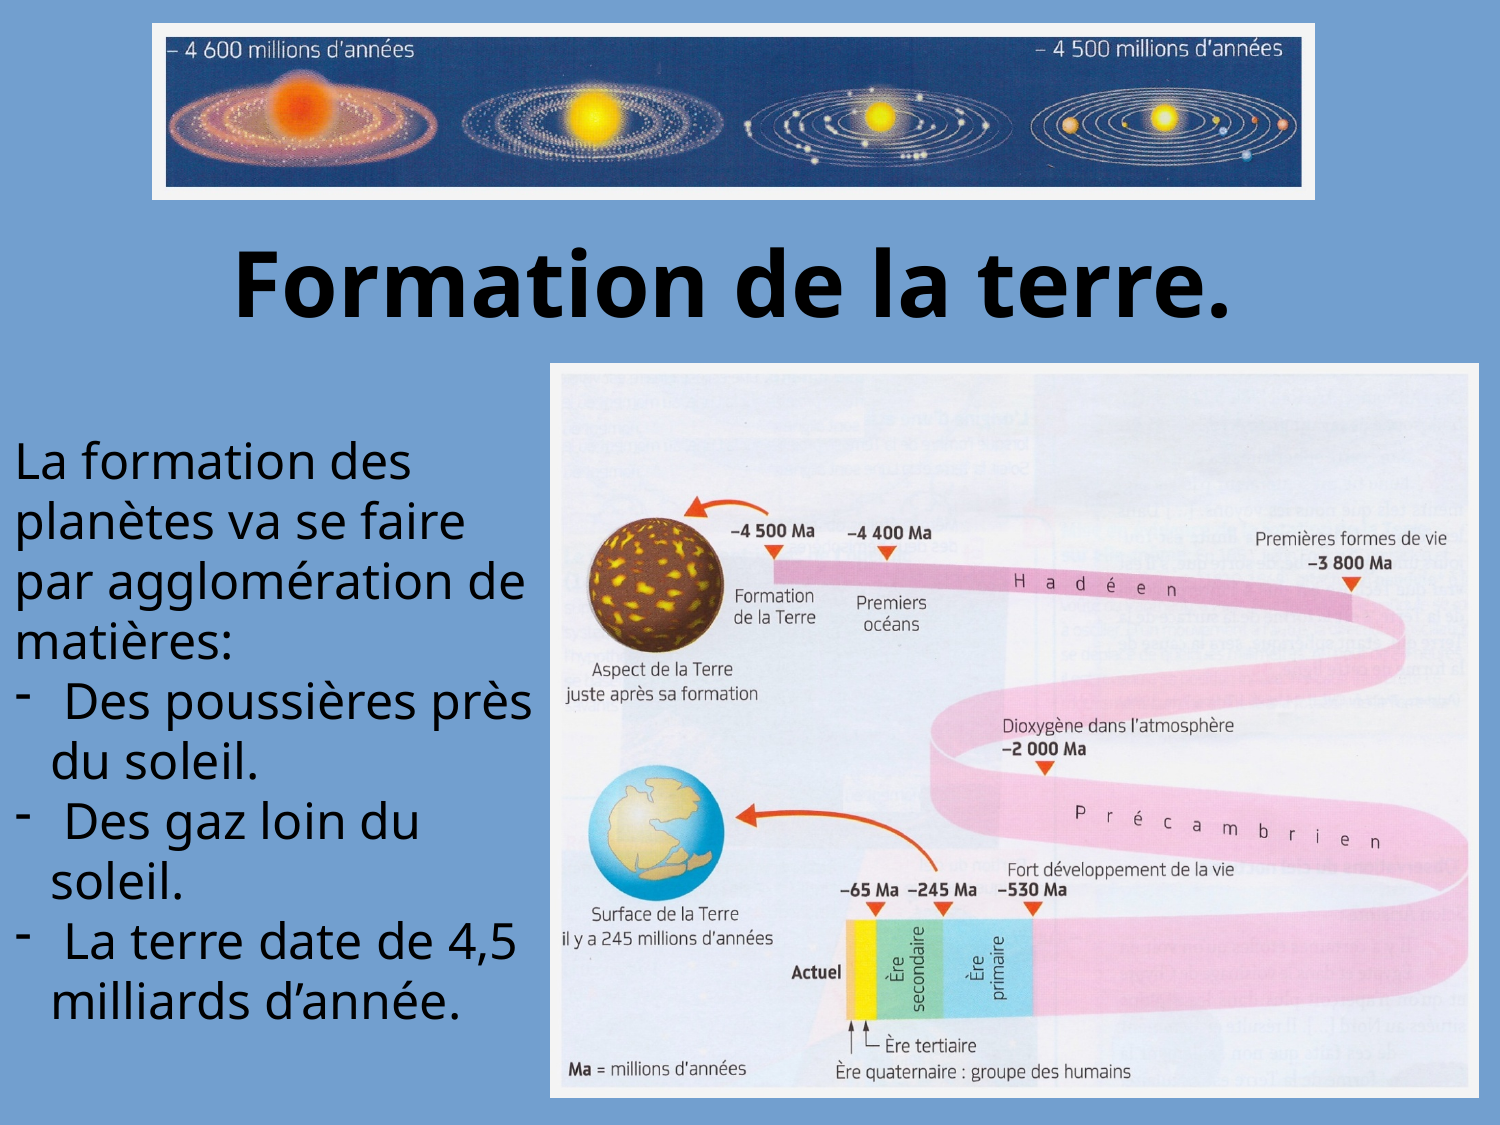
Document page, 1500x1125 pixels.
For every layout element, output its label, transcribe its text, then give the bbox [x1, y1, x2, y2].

picture [152, 23, 1315, 200]
text_box Formation de la terre. [70, 210, 1395, 352]
picture [550, 363, 1479, 1098]
text_box La formation des planètes va se faire par agglomération de matières: Des poussières près du soleil. Des gaz loin du soleil. La terre date de 4,5 milliards d’année. [0, 421, 551, 1097]
